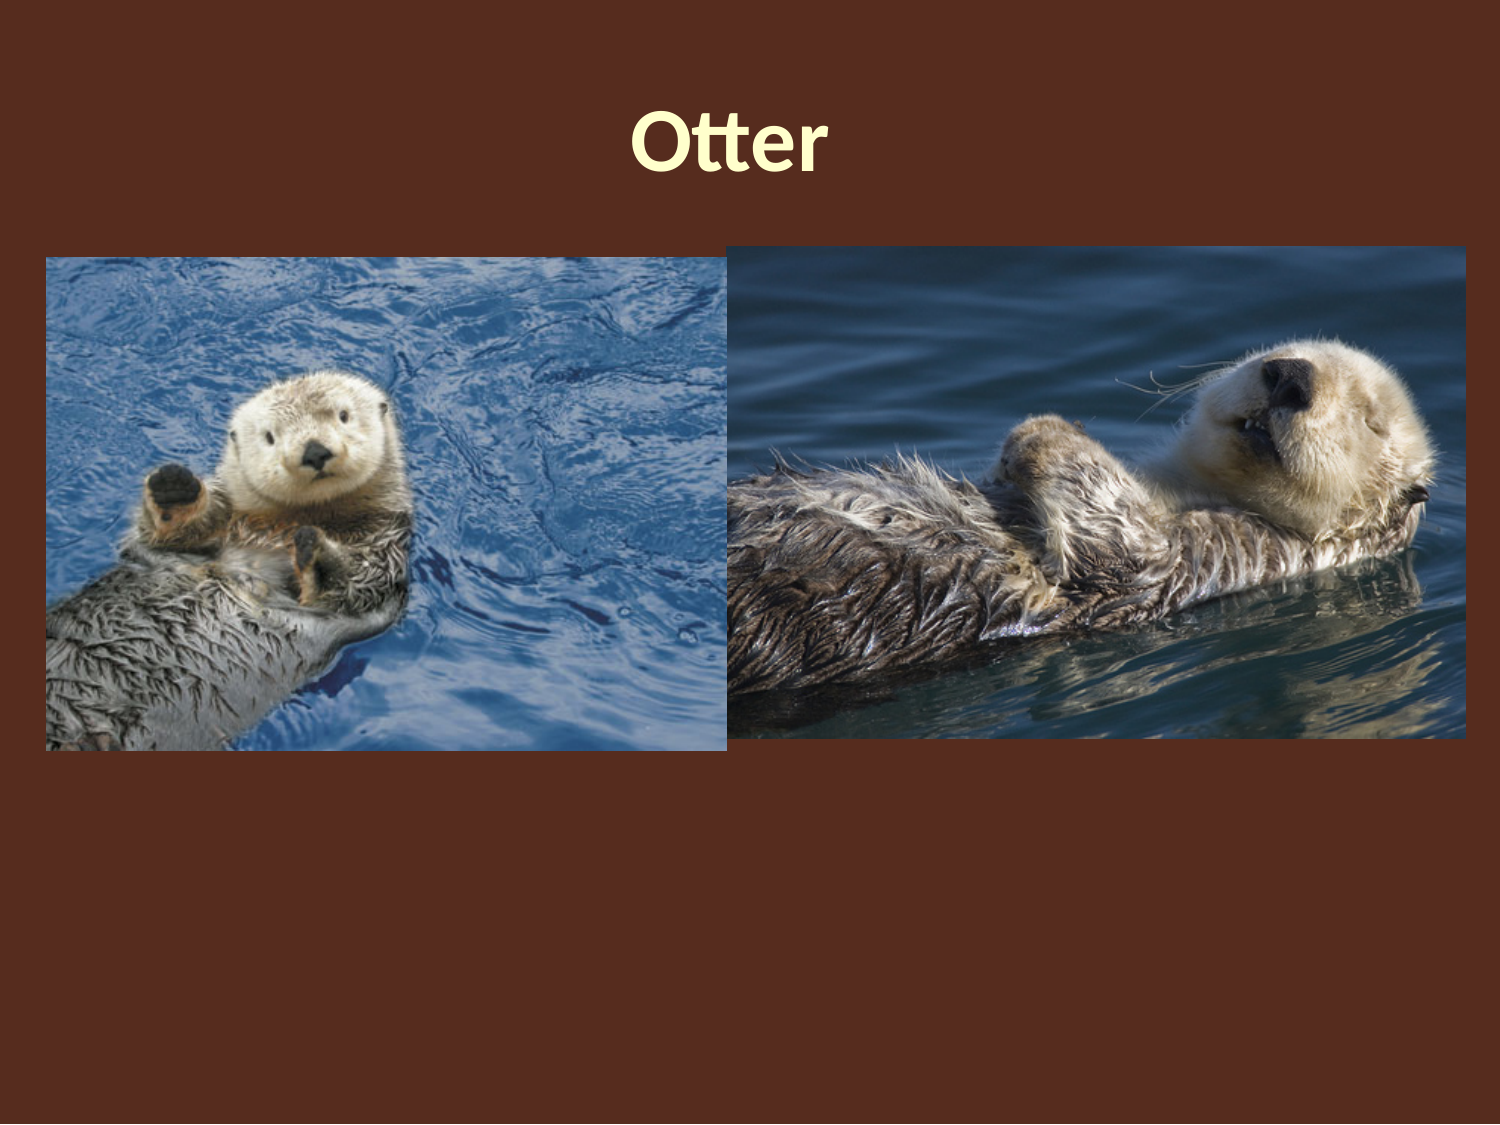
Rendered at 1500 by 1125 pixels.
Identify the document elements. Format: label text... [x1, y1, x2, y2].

title Otter [82, 46, 1357, 223]
picture [0, 0, 1500, 1124]
